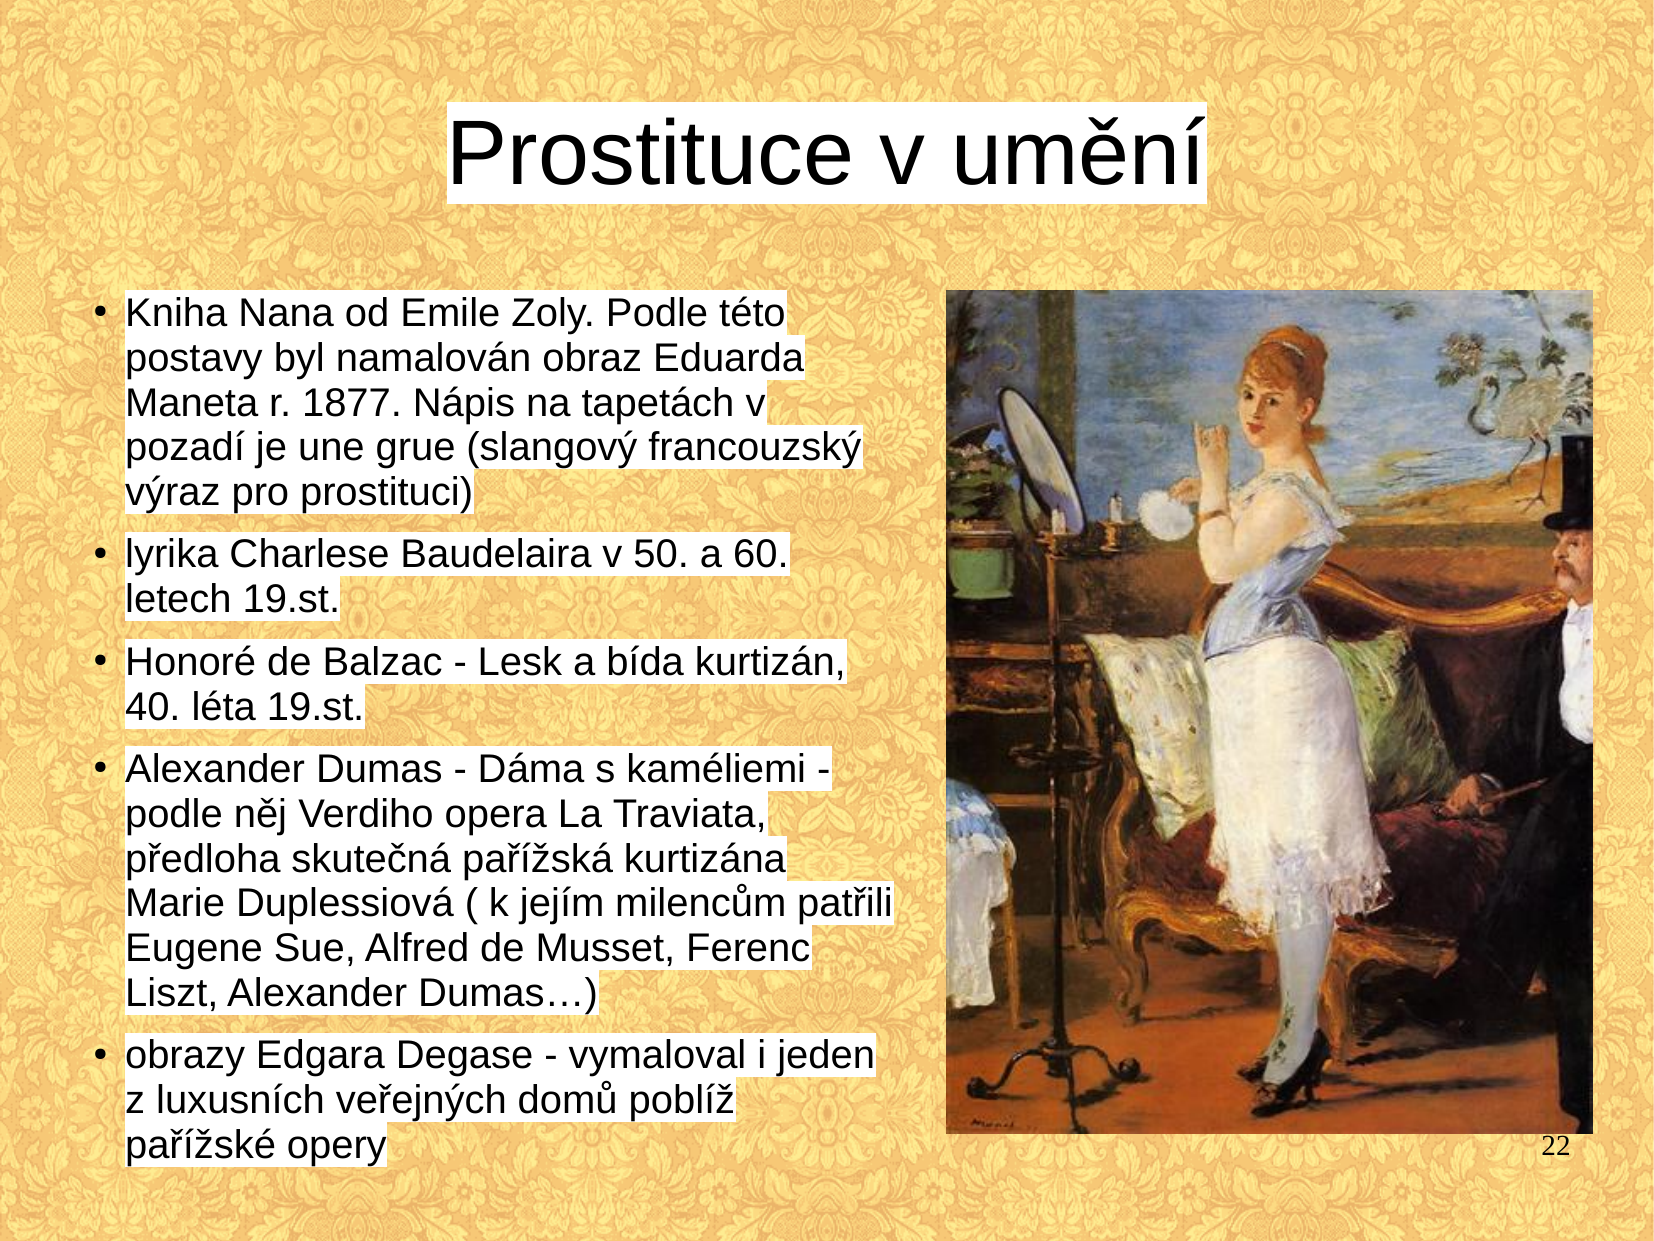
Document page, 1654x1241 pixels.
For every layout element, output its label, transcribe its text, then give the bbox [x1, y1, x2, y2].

title Prostituce v umění [82, 49, 1571, 257]
picture [0, 0, 1654, 1241]
list Kniha Nana od Emile Zoly. Podle této postavy byl namalován obraz Eduarda Maneta r. 1877. Nápis na tapetách v pozadí je une grue (slangový francouzský výraz pro prostituci) lyrika Charlese Baudelaira v 50. a 60. letech 19.st. Honoré de Balzac - Lesk a bída kurtizán, 40. léta 19.st. Alexander Dumas - Dáma s kaméliemi - podle něj Verdiho opera La Traviata, předloha skutečná pařížská kurtizána Marie Duplessiová ( k jejím milencům patřili Eugene Sue, Alfred de Musset, Ferenc Liszt, Alexander Dumas…) obrazy Edgara Degase - vymaloval i jeden z luxusních veřejných domů poblíž pařížské opery [82, 290, 898, 1182]
